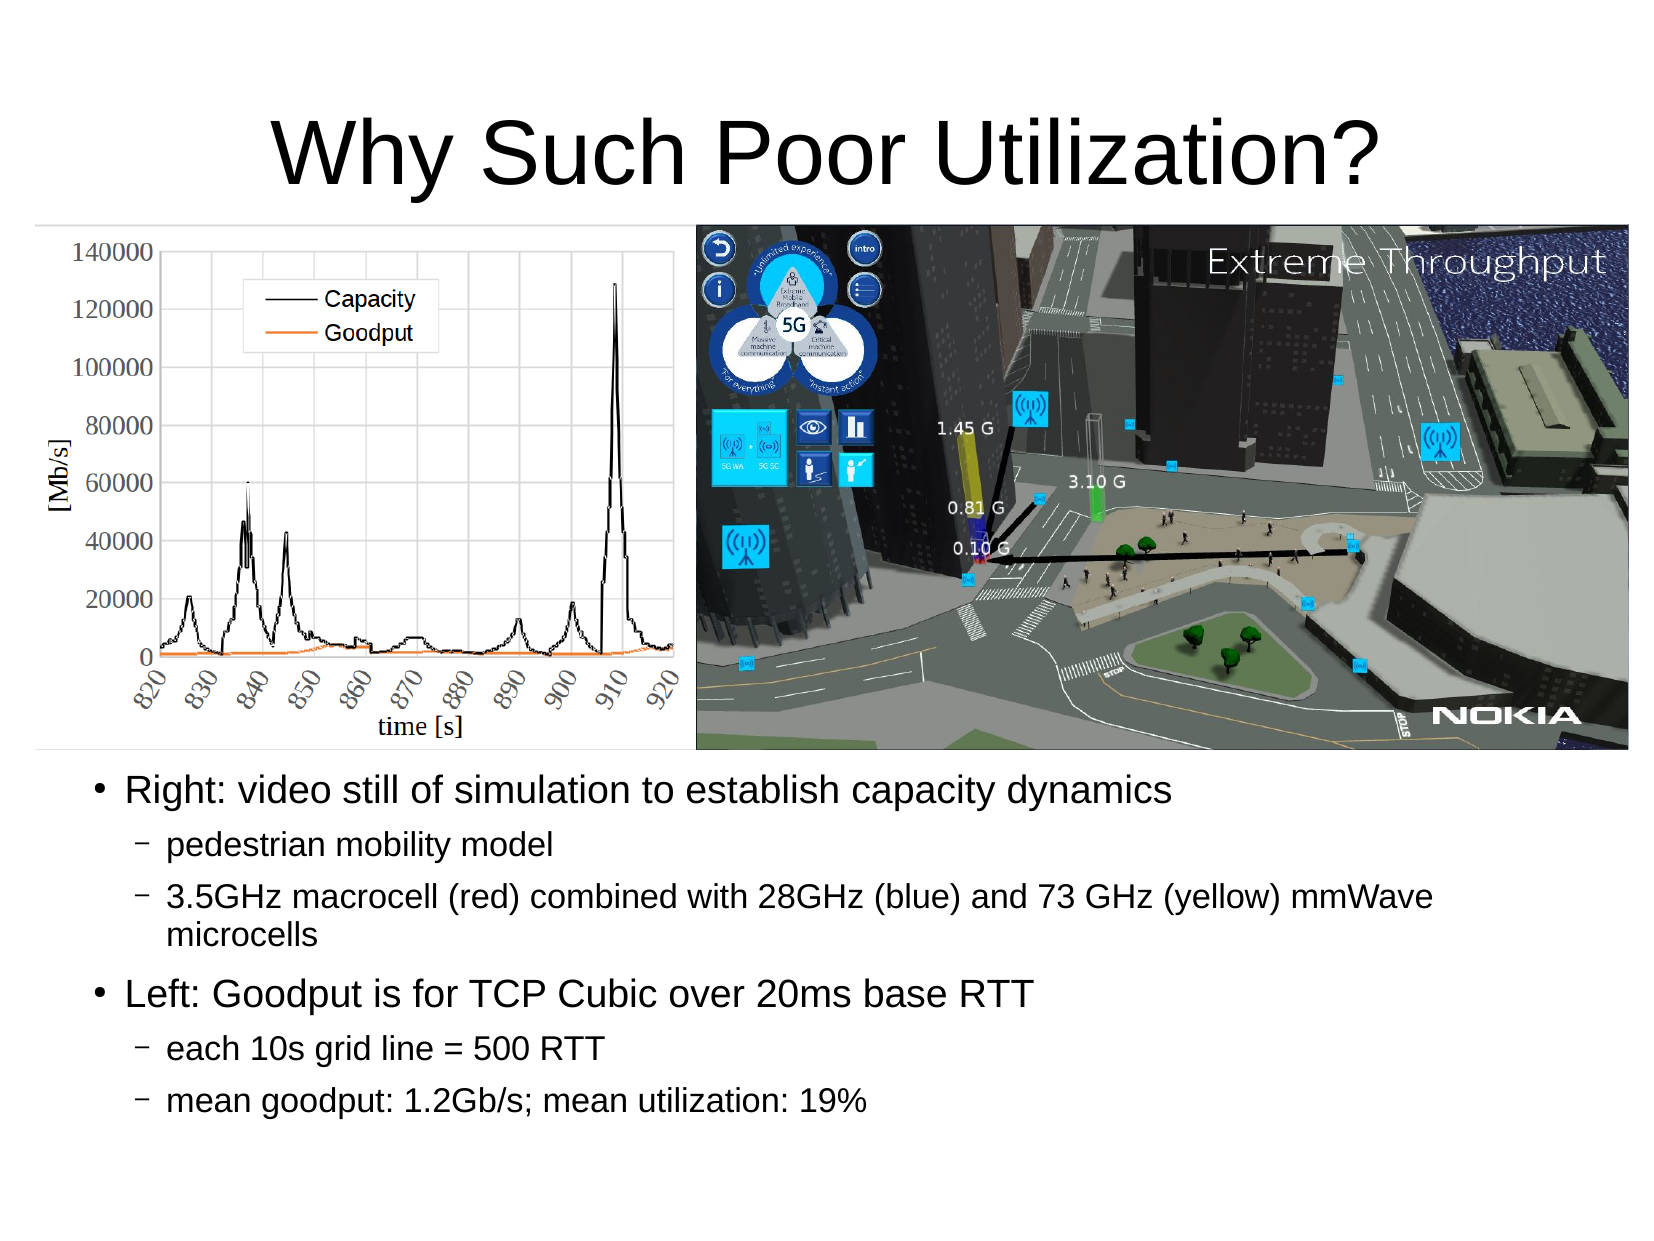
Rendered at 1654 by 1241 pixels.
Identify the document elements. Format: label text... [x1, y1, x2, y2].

list Right: video still of simulation to establish capacity dynamics pedestrian mobility model 3.5GHz macrocell (red) combined with 28GHz (blue) and 73 GHz (yellow) mmWave microcells Left: Goodput is for TCP Cubic over 20ms base RTT each 10s grid line = 500 RTT mean goodput: 1.2Gb/s; mean utilization: 19% [82, 767, 1571, 1123]
title Why Such Poor Utilization? [82, 49, 1571, 224]
picture [35, 224, 1629, 750]
